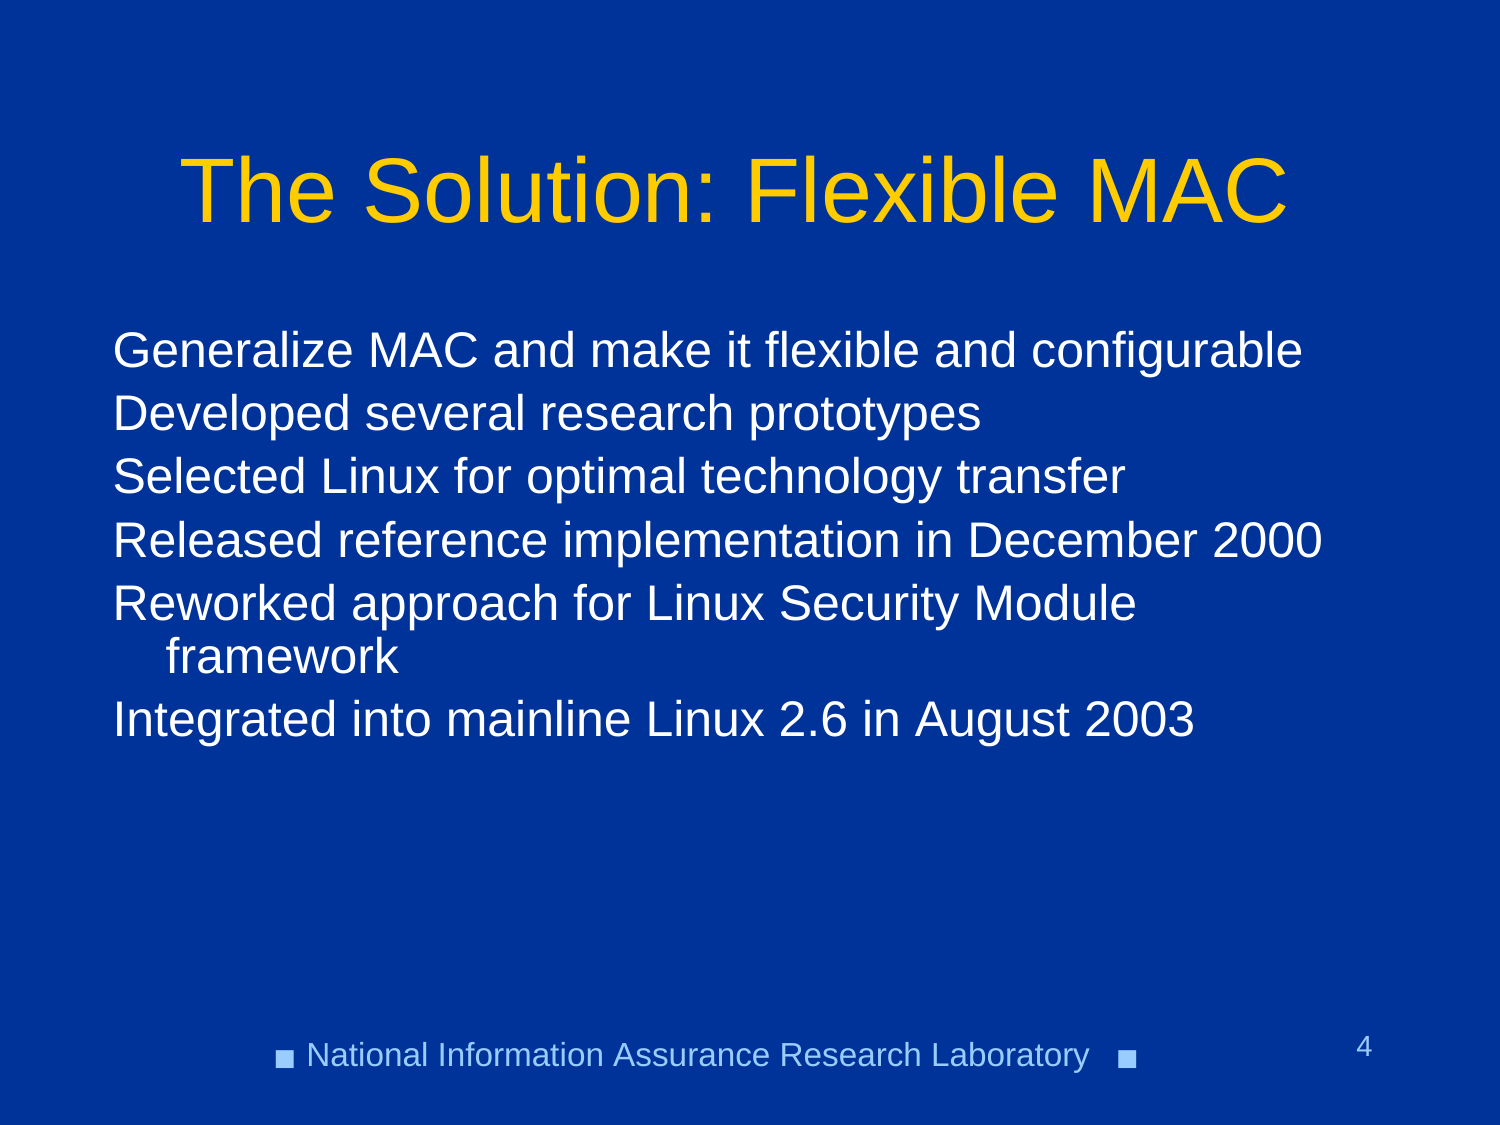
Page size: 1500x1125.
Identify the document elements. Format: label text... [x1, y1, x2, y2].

title The Solution: Flexible MAC [112, 60, 1385, 324]
list Generalize MAC and make it flexible and configurable Developed several research prototypes Selected Linux for optimal technology transfer Released reference implementation in December 2000 Reworked approach for Linux Security Module framework Integrated into mainline Linux 2.6 in August 2003 [112, 324, 1385, 997]
